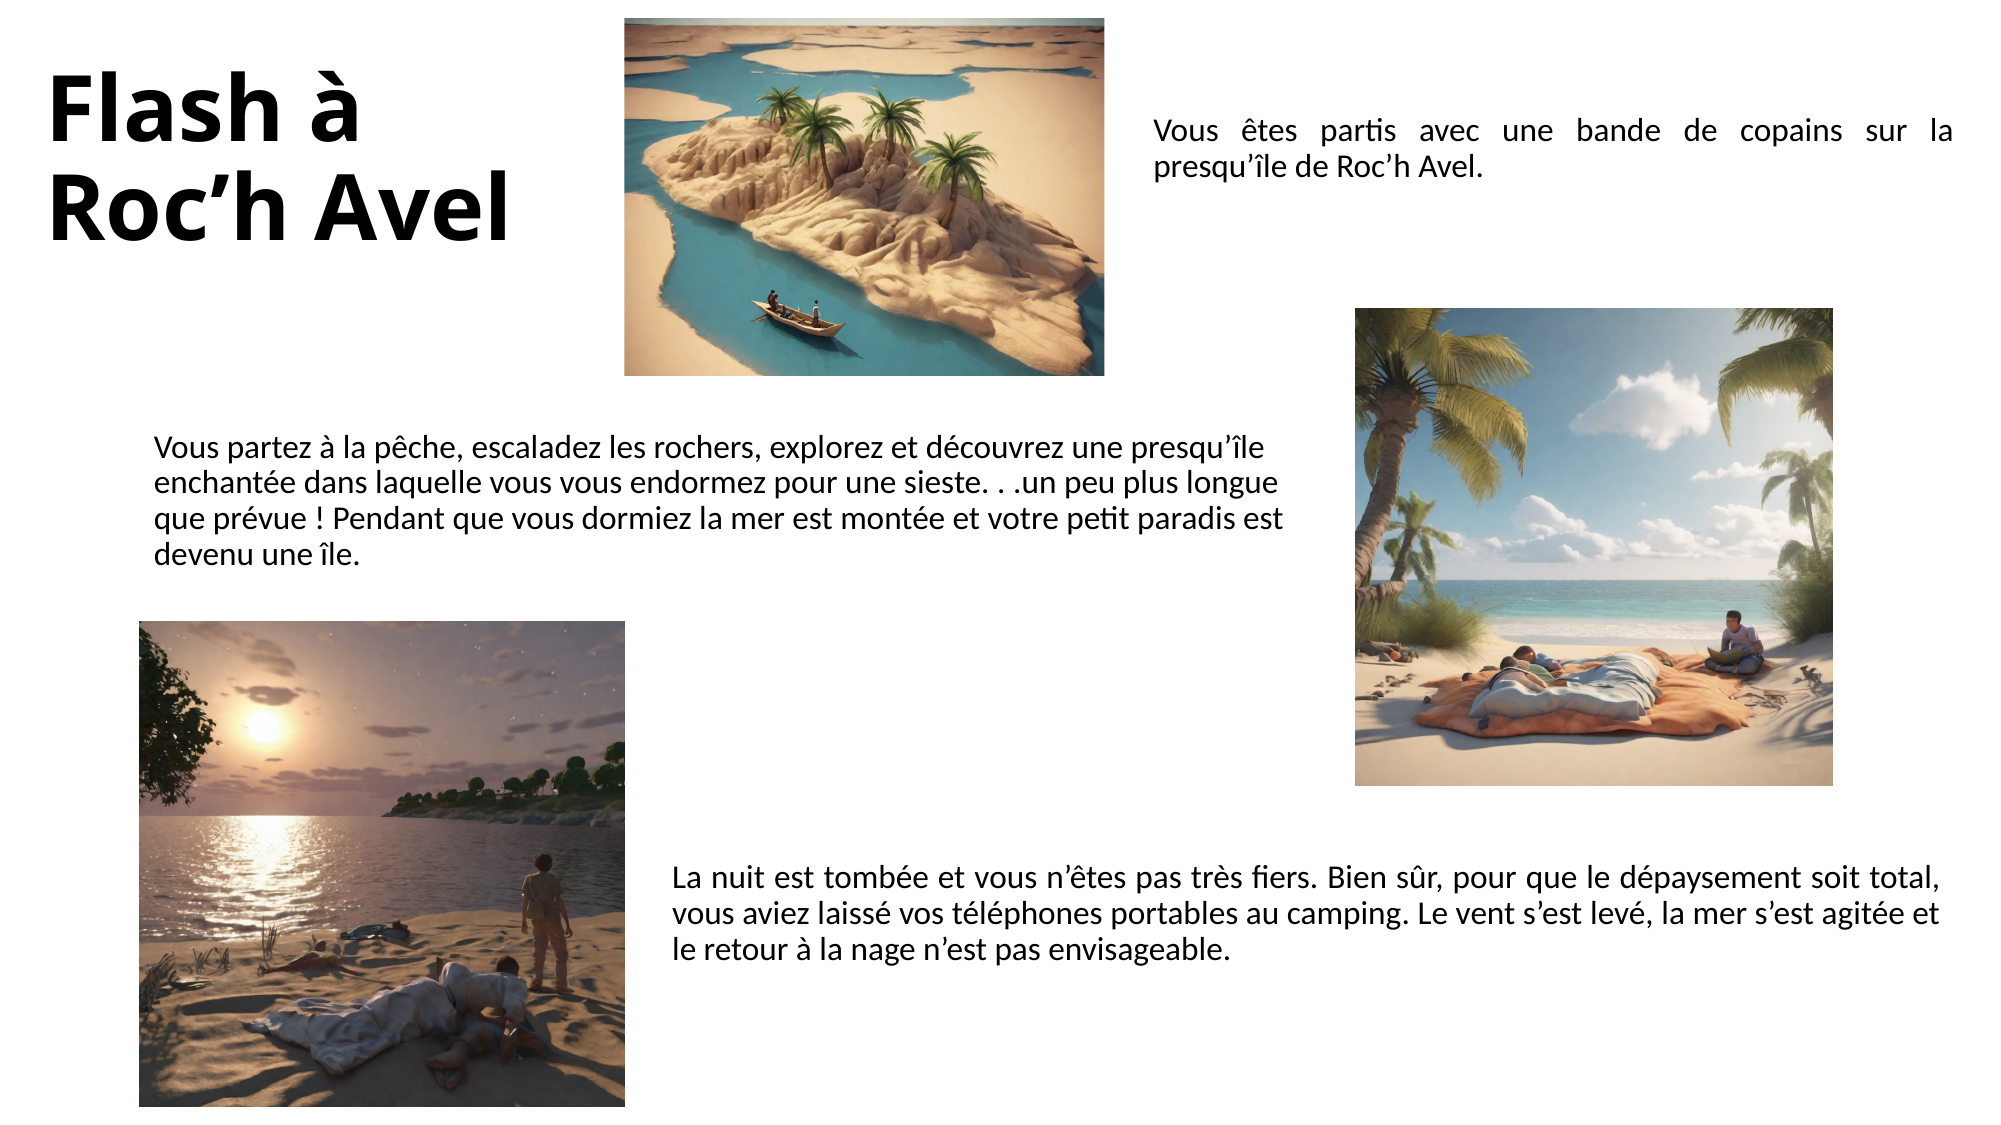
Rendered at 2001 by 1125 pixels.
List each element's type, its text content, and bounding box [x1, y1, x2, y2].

picture [1355, 308, 1833, 786]
text_box Vous êtes partis avec une bande de copains sur la presqu’île de Roc’h Avel. [1138, 105, 1970, 197]
list La nuit est tombée et vous n’êtes pas très fiers. Bien sûr, pour que le dépaysement soit total, vous aviez laissé vos téléphones portables au camping. Le vent s’est levé, la mer s’est agitée et le retour à la nage n’est pas envisageable. [656, 792, 1958, 1106]
title Flash à Roc’h Avel [29, 52, 619, 271]
picture [624, 18, 1105, 376]
text_box Vous partez à la pêche, escaladez les rochers, explorez et découvrez une presqu’île enchantée dans laquelle vous vous endormez pour une sieste. . .un peu plus longue que prévue ! Pendant que vous dormiez la mer est montée et votre petit paradis est devenu une île. [139, 421, 1334, 626]
picture [139, 626, 625, 1107]
